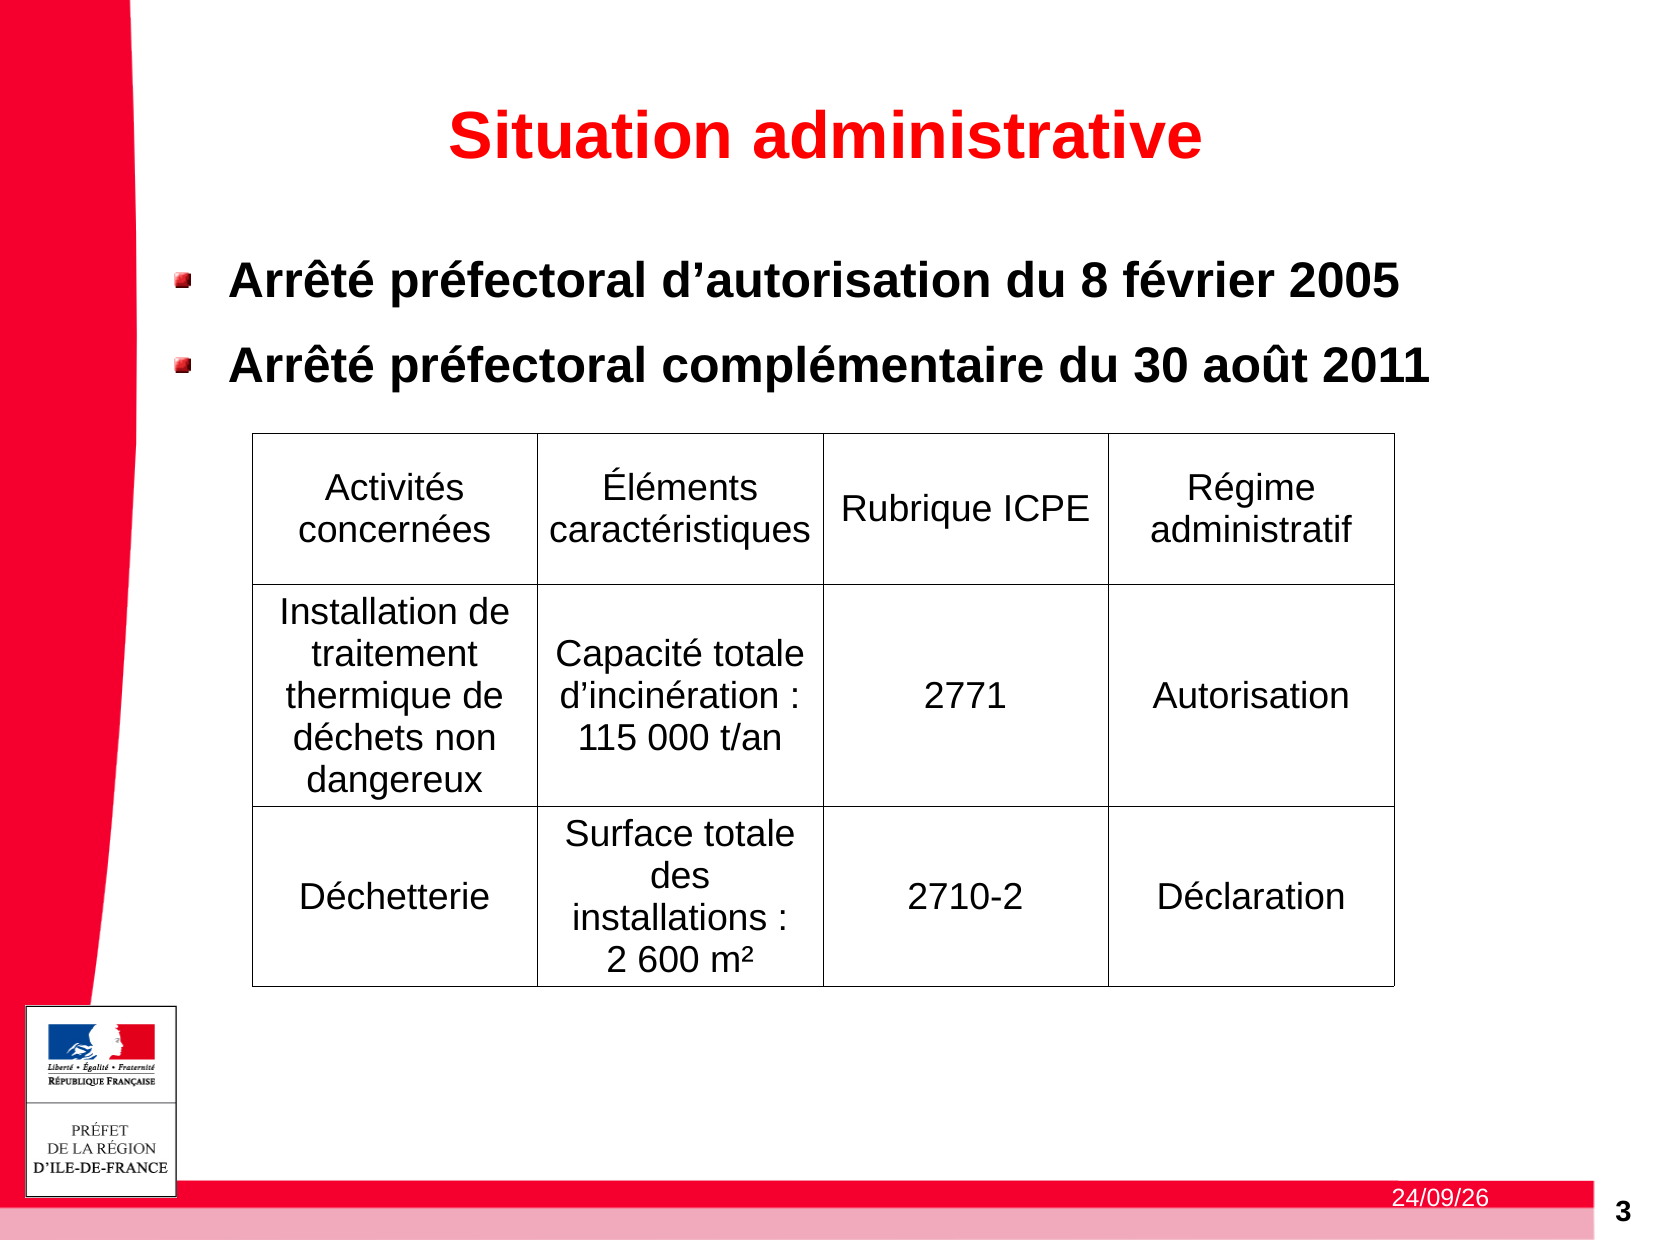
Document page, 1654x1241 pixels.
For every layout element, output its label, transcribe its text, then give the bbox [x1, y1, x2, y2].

table_cell Capacité totale d’incinération : 115 000 t/an [538, 585, 823, 806]
table_cell 2710-2 [824, 807, 1108, 986]
table_cell Surface totale des installations : 2 600 m² [538, 807, 823, 986]
table_cell Déchetterie [253, 807, 537, 986]
table_cell Installation de traitement thermique de déchets non dangereux [253, 585, 537, 806]
table_header Régime administratif [1109, 434, 1394, 584]
table_header Rubrique ICPE [824, 434, 1108, 584]
title Situation administrative [82, 49, 1571, 223]
table_cell Autorisation [1109, 585, 1394, 806]
table_cell 2771 [824, 585, 1108, 806]
table_header Activités concernées [253, 434, 537, 584]
table_cell Déclaration [1109, 807, 1394, 986]
list Arrêté préfectoral d’autorisation du 8 février 2005 Arrêté préfectoral complémentaire du 30 août 2011 [157, 251, 1487, 1071]
table_header Éléments caractéristiques [538, 434, 823, 584]
picture [0, 0, 1653, 1240]
